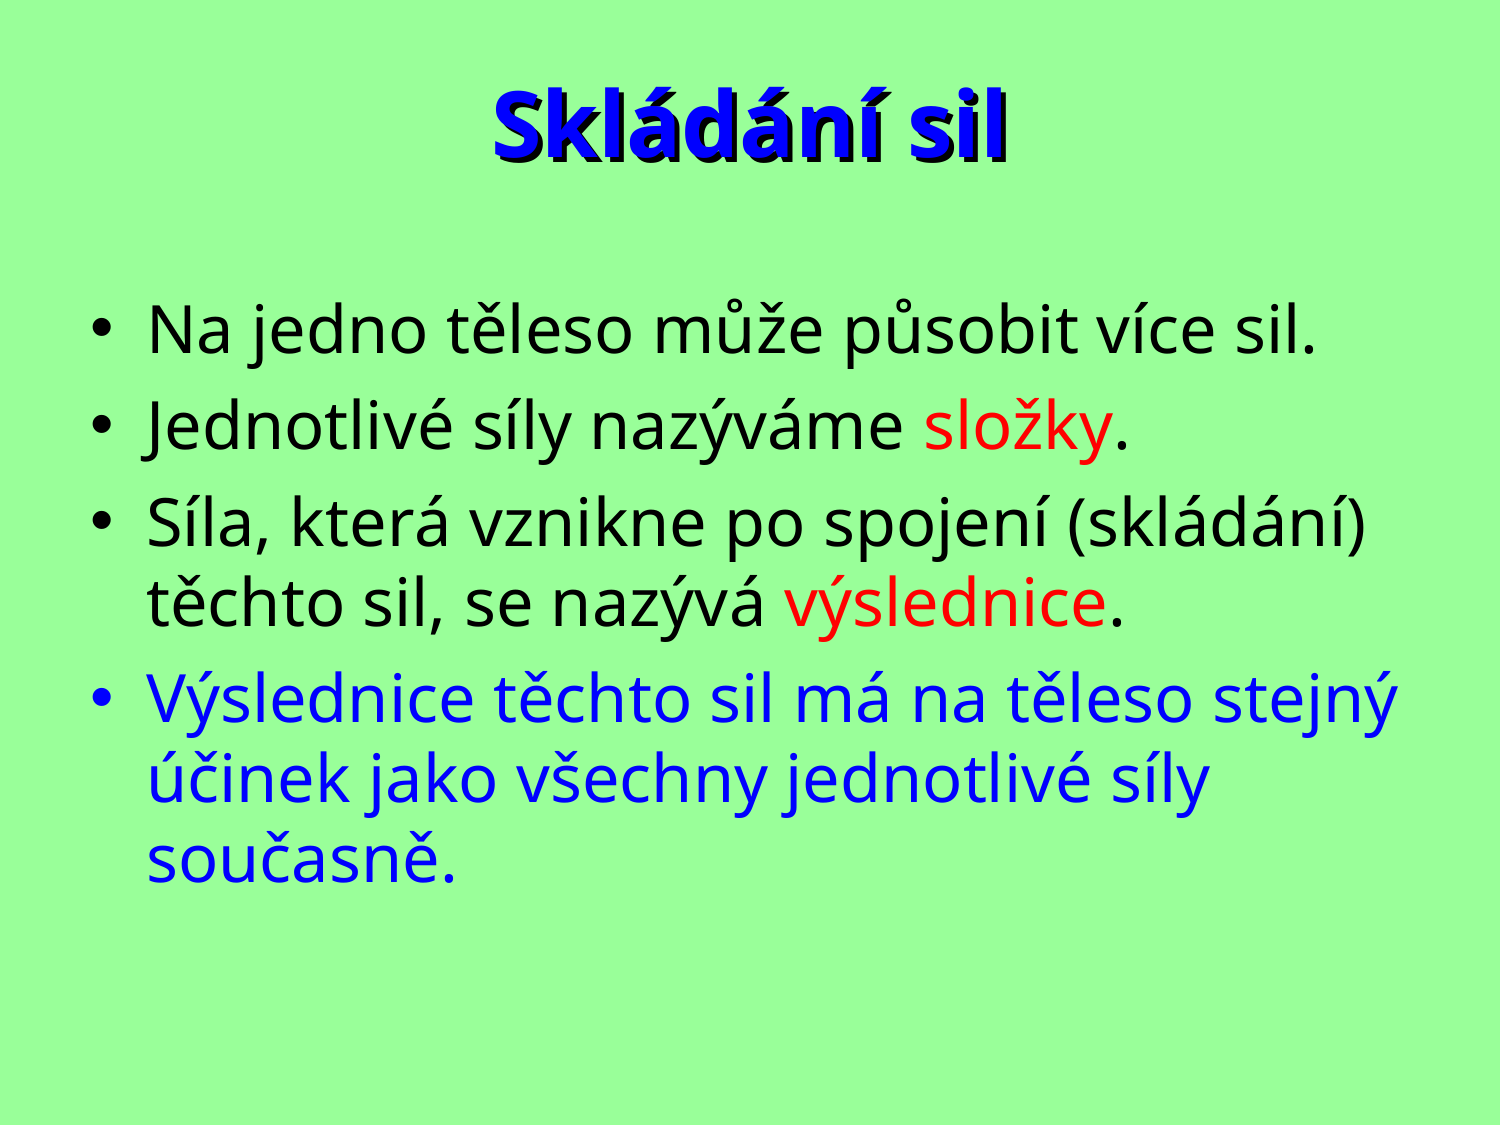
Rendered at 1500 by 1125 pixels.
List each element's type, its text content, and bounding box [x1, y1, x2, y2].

list Na jedno těleso může působit více sil. Jednotlivé síly nazýváme složky. Síla, která vznikne po spojení (skládání) těchto sil, se nazývá výslednice. Výslednice těchto sil má na těleso stejný účinek jako všechny jednotlivé síly současně. [75, 278, 1426, 1059]
title Skládání sil [75, 45, 1426, 197]
